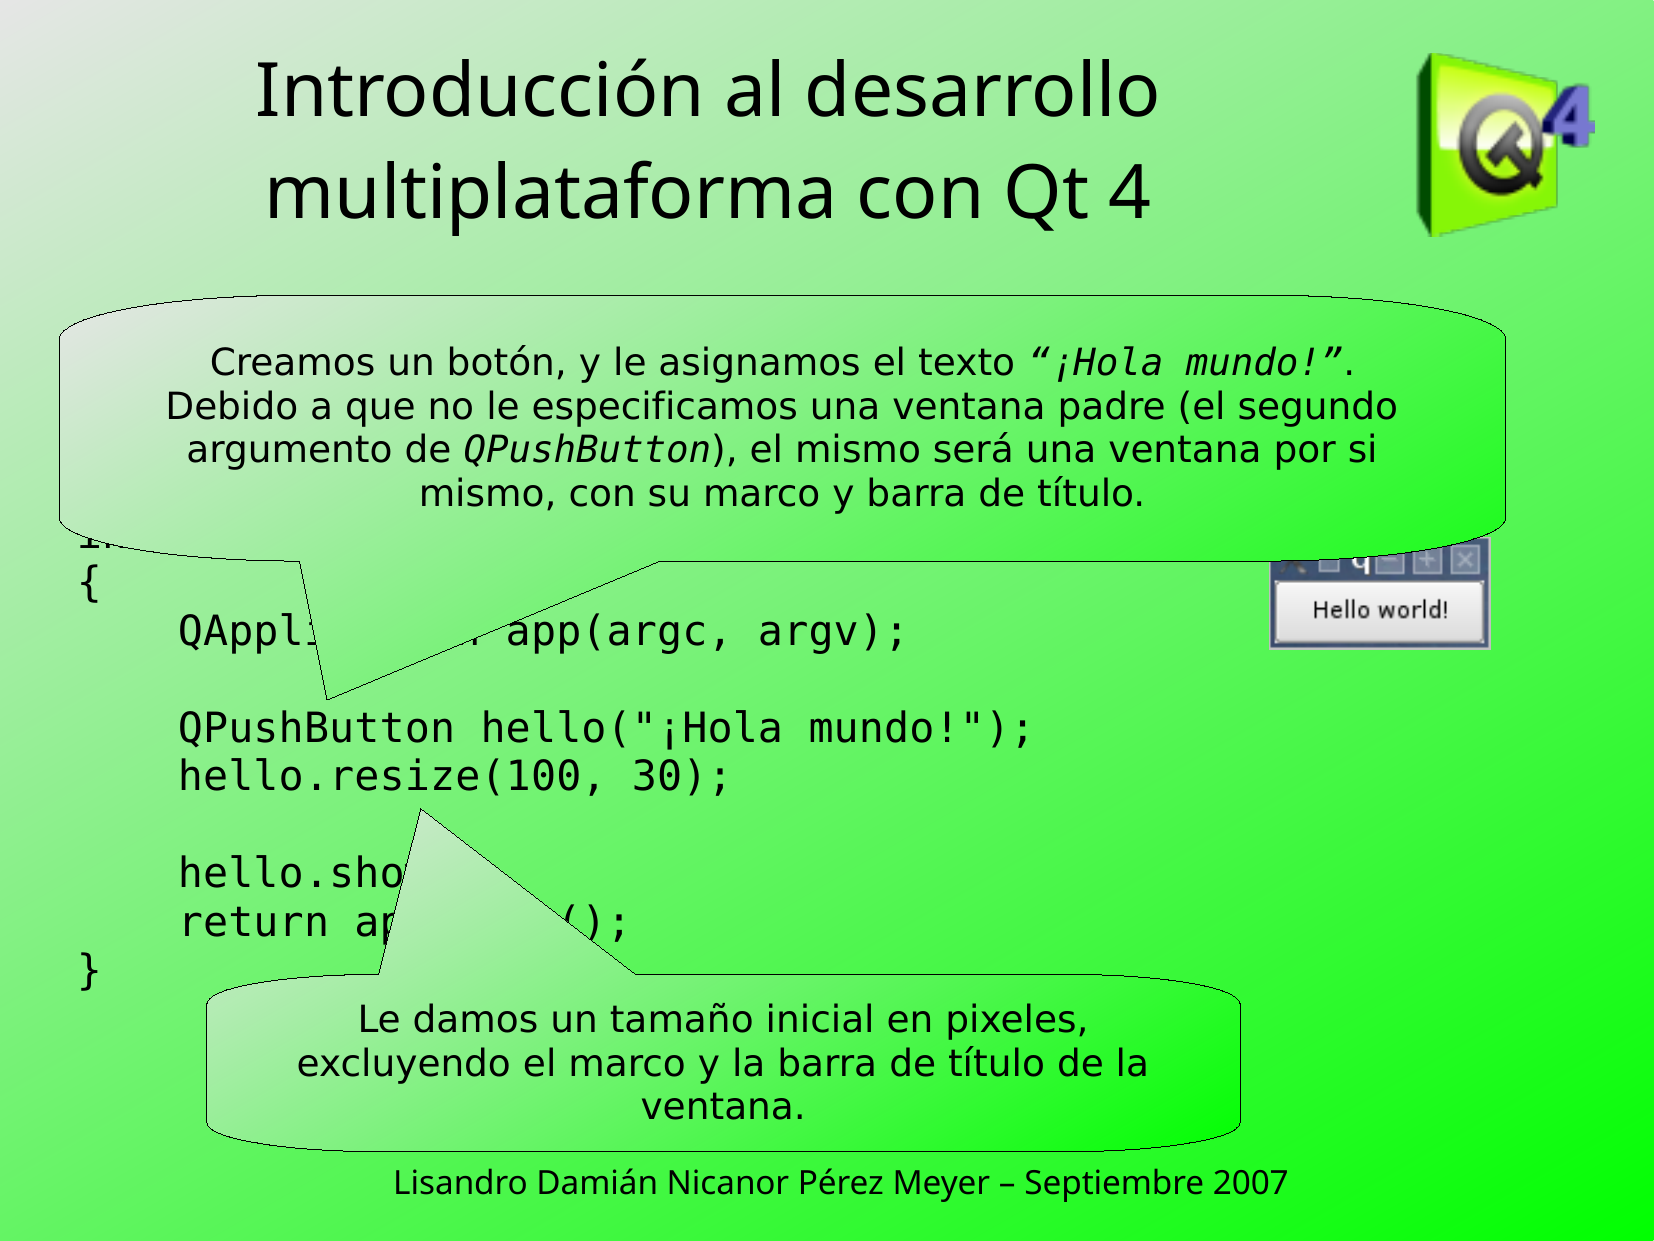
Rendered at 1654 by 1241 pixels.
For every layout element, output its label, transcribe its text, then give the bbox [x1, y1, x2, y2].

picture [1412, 53, 1595, 237]
picture [1269, 537, 1491, 650]
subtitle #include <QApplication> #include <QPushButton> int main(int argc, char *argv[]) { QApplication app(argc, argv); QPushButton hello("¡Hola mundo!"); hello.resize(100, 30); hello.show(); return app.exec(); } [76, 265, 1565, 1093]
text_box Creamos un botón, y le asignamos el texto “¡Hola mundo!”. Debido a que no le especificamos una ventana padre (el segundo argumento de QPushButton), el mismo será una ventana por si mismo, con su marco y barra de título. [59, 295, 1506, 700]
text_box Lisandro Damián Nicanor Pérez Meyer – Septiembre 2007 [88, 1151, 1595, 1213]
title Introducción al desarrollo multiplataforma con Qt 4 [147, 11, 1270, 265]
text_box Le damos un tamaño inicial en pixeles, excluyendo el marco y la barra de título de la ventana. [206, 808, 1241, 1152]
